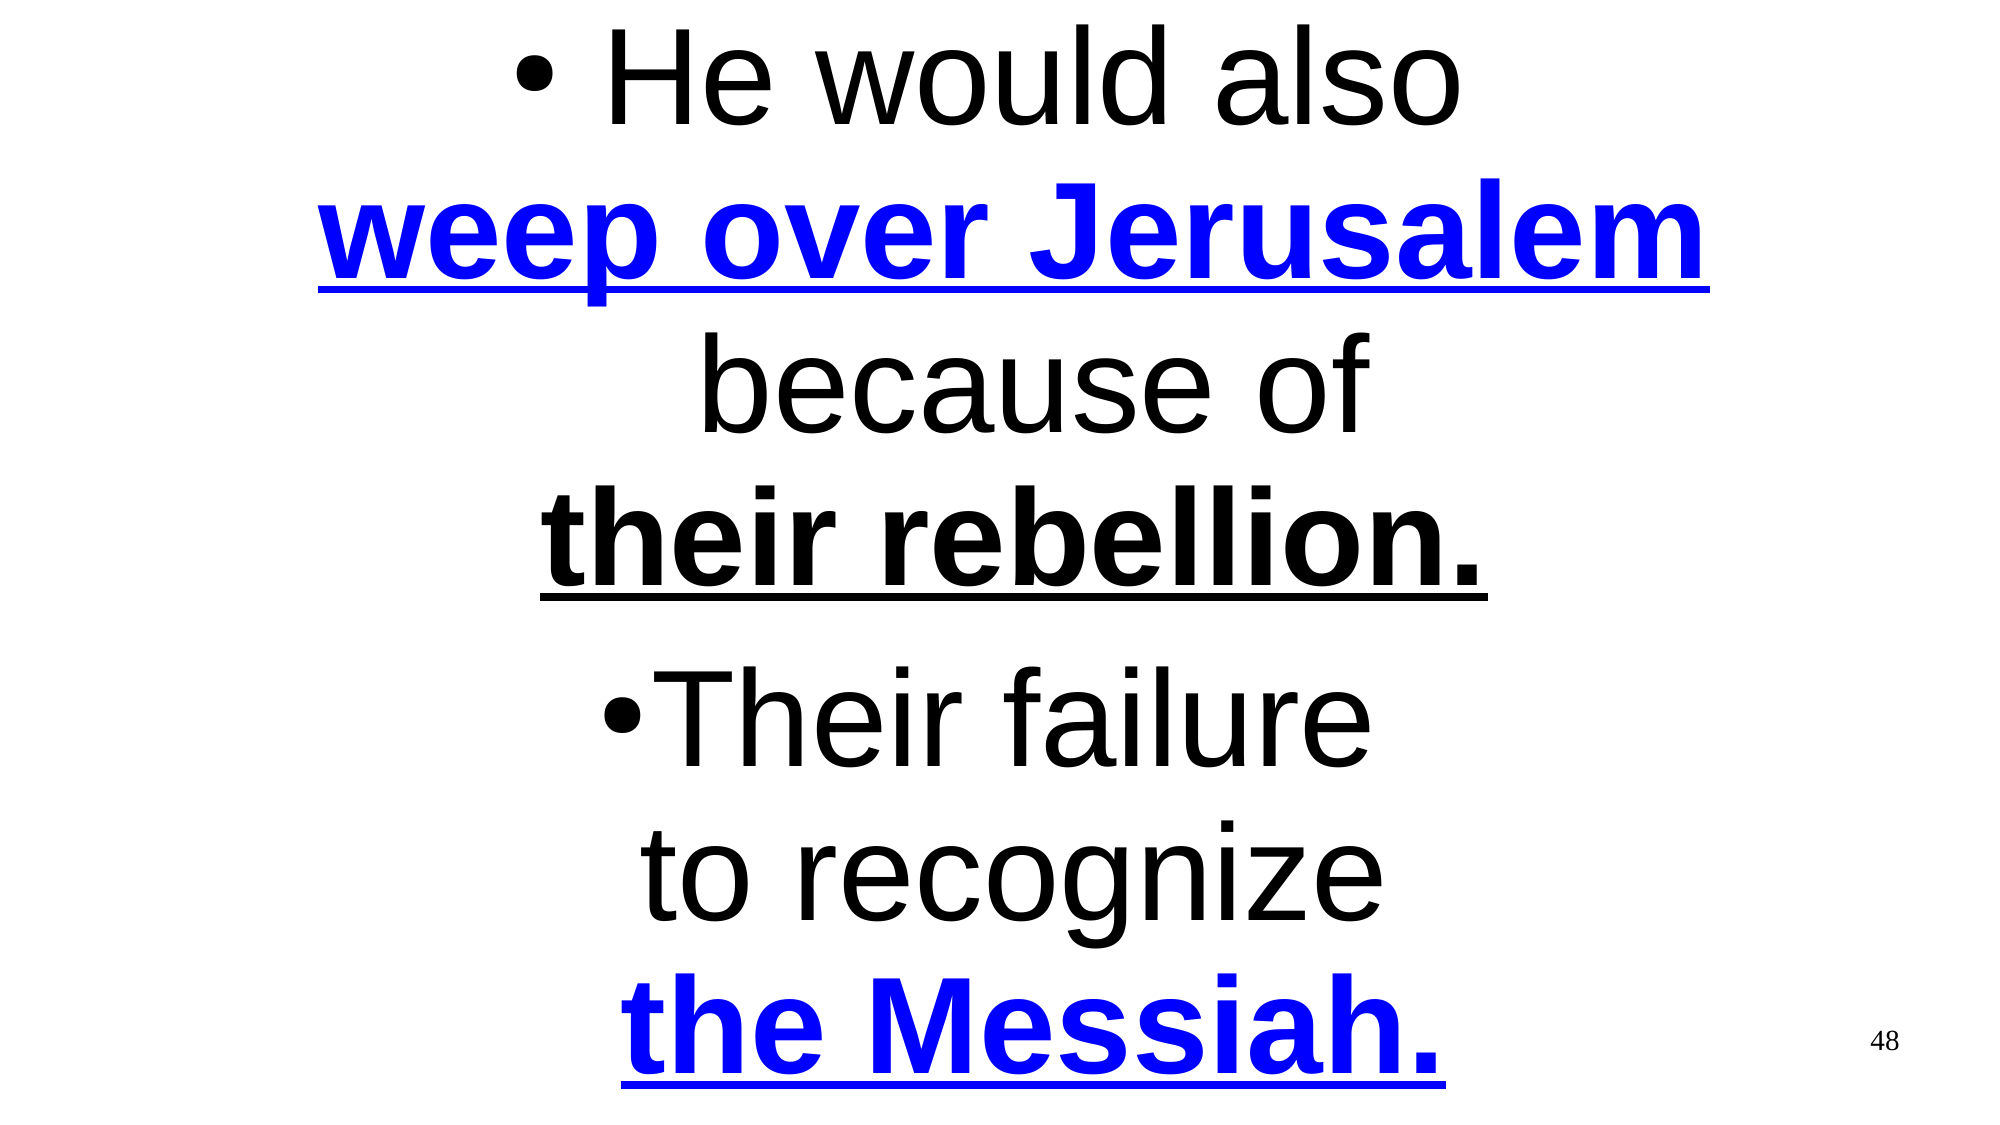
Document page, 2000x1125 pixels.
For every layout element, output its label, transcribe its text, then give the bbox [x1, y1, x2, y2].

list He would also weep over Jerusalem because of their rebellion. Their failure to recognize the Messiah. [0, 0, 1996, 1123]
